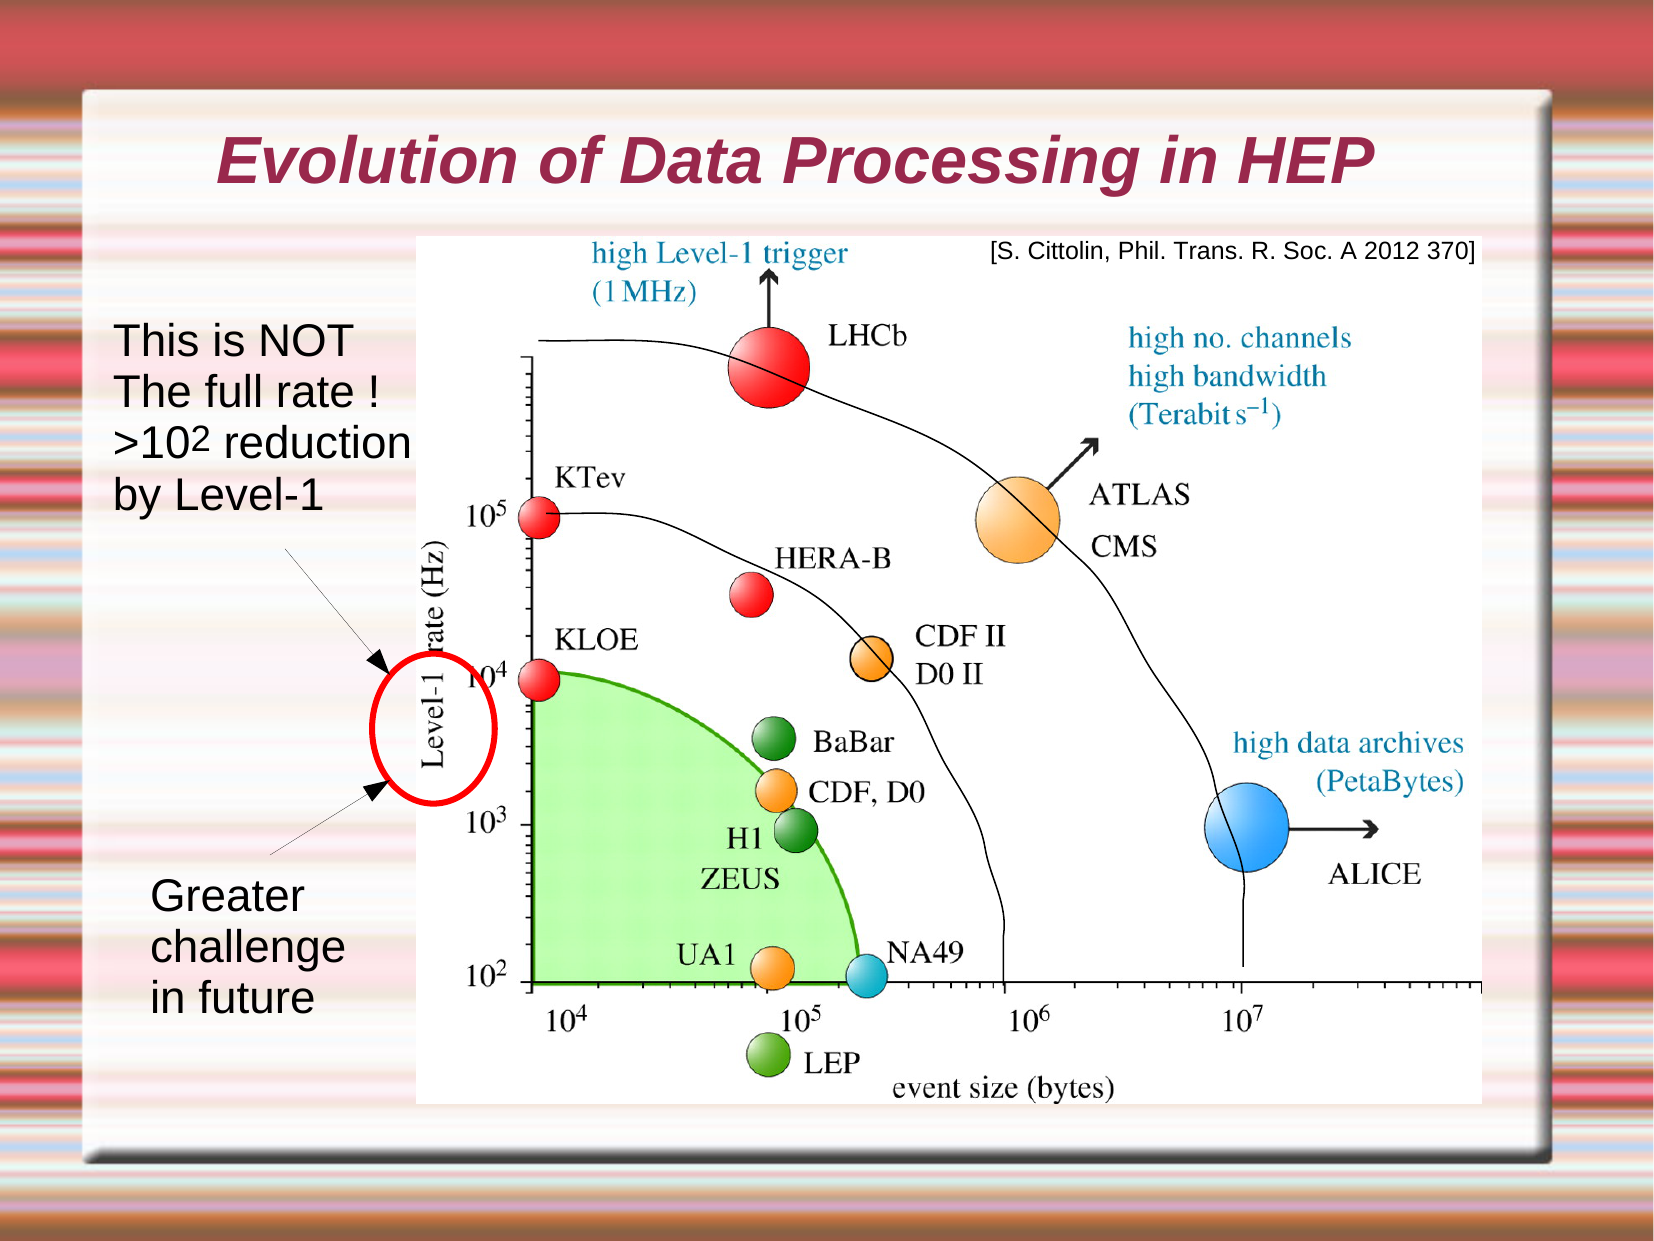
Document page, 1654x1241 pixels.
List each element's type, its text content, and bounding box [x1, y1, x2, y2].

title Evolution of Data Processing in HEP [90, 90, 1503, 231]
text_box [S. Cittolin, Phil. Trans. R. Soc. A 2012 370] [990, 236, 1482, 293]
text_box This is NOT The full rate ! >102 reduction by Level-1 [112, 315, 417, 546]
text_box Greater challenge in future [150, 870, 376, 1036]
picture [0, 0, 1654, 1241]
